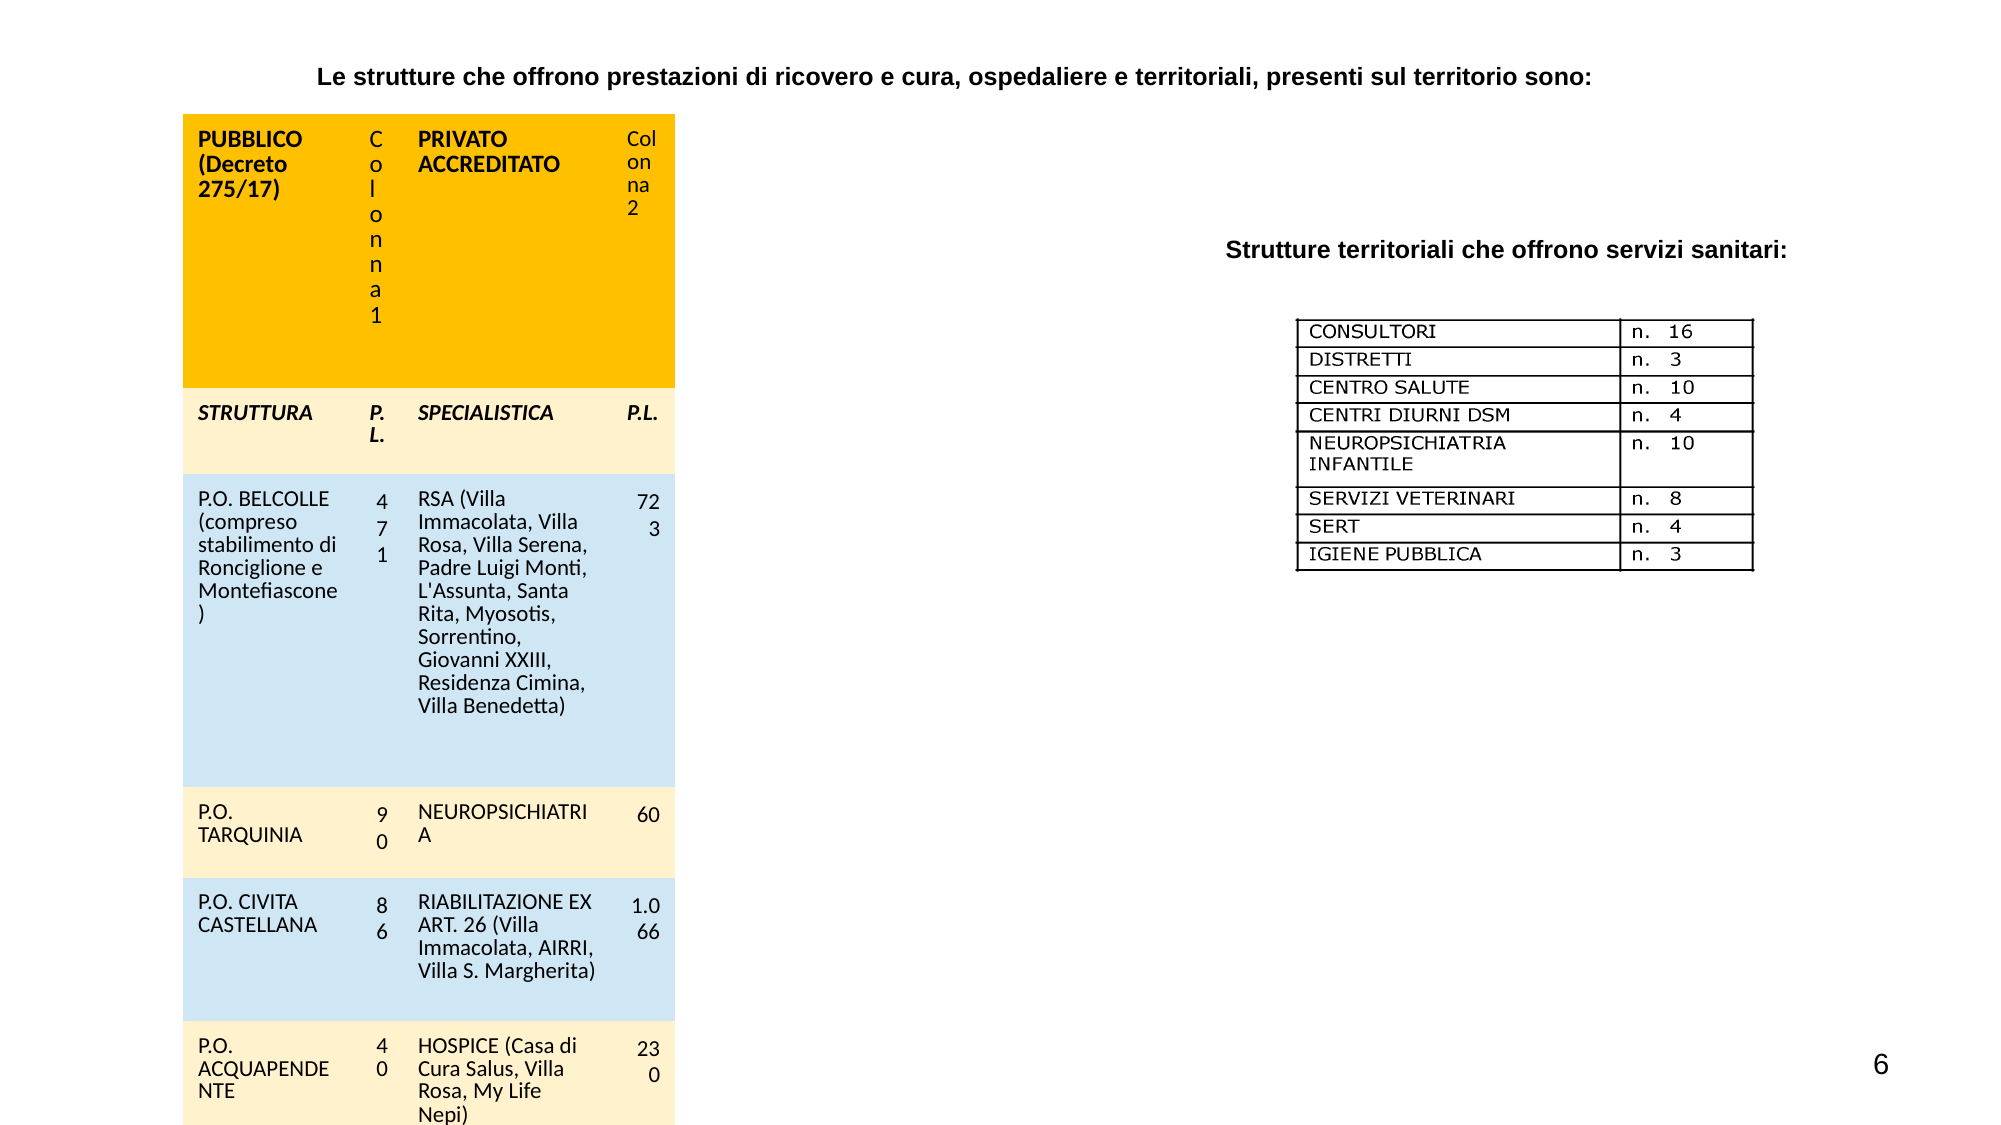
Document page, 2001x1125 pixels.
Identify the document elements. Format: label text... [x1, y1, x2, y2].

table_cell P.O. BELCOLLE (compreso stabilimento di Ronciglione e Montefiascone) [183, 474, 355, 787]
slide_number <numero> [1853, 1019, 1974, 1106]
table_cell 471 [355, 474, 403, 787]
table_cell 40 [355, 1021, 403, 1125]
table_cell P.L. [612, 388, 675, 474]
table_header PRIVATO ACCREDITATO [403, 114, 612, 388]
table_cell P.O. ACQUAPENDENTE [183, 1021, 355, 1125]
table_header Colonna2 [612, 114, 675, 388]
text_box Strutture territoriali che offrono servizi sanitari: [1210, 144, 1838, 284]
table_cell 86 [355, 878, 403, 1021]
table_header Colonna1 [355, 114, 403, 388]
table_cell HOSPICE (Casa di Cura Salus, Villa Rosa, My Life Nepi) [403, 1021, 612, 1125]
table_cell 230 [612, 1021, 675, 1125]
picture [1277, 301, 1771, 587]
table_cell STRUTTURA [183, 388, 355, 474]
table_cell 1.066 [612, 878, 675, 1021]
table_cell P.O. CIVITA CASTELLANA [183, 878, 355, 1021]
table_cell 723 [612, 474, 675, 787]
text_box Le strutture che offrono prestazioni di ricovero e cura, ospedaliere e territoriali, presenti sul territorio sono: [301, 5, 2000, 145]
table_cell NEUROPSICHIATRIA [403, 787, 612, 878]
table_header PUBBLICO (Decreto 275/17) [183, 114, 355, 388]
table_cell 90 [355, 787, 403, 878]
table_cell P.O. TARQUINIA [183, 787, 355, 878]
table_cell RSA (Villa Immacolata, Villa Rosa, Villa Serena, Padre Luigi Monti, L'Assunta, Santa Rita, Myosotis, Sorrentino, Giovanni XXIII, Residenza Cimina, Villa Benedetta) [403, 474, 612, 787]
table_cell 60 [612, 787, 675, 878]
table_cell P.L. [355, 388, 403, 474]
table_cell RIABILITAZIONE EX ART. 26 (Villa Immacolata, AIRRI, Villa S. Margherita) [403, 878, 612, 1021]
table_cell SPECIALISTICA [403, 388, 612, 474]
